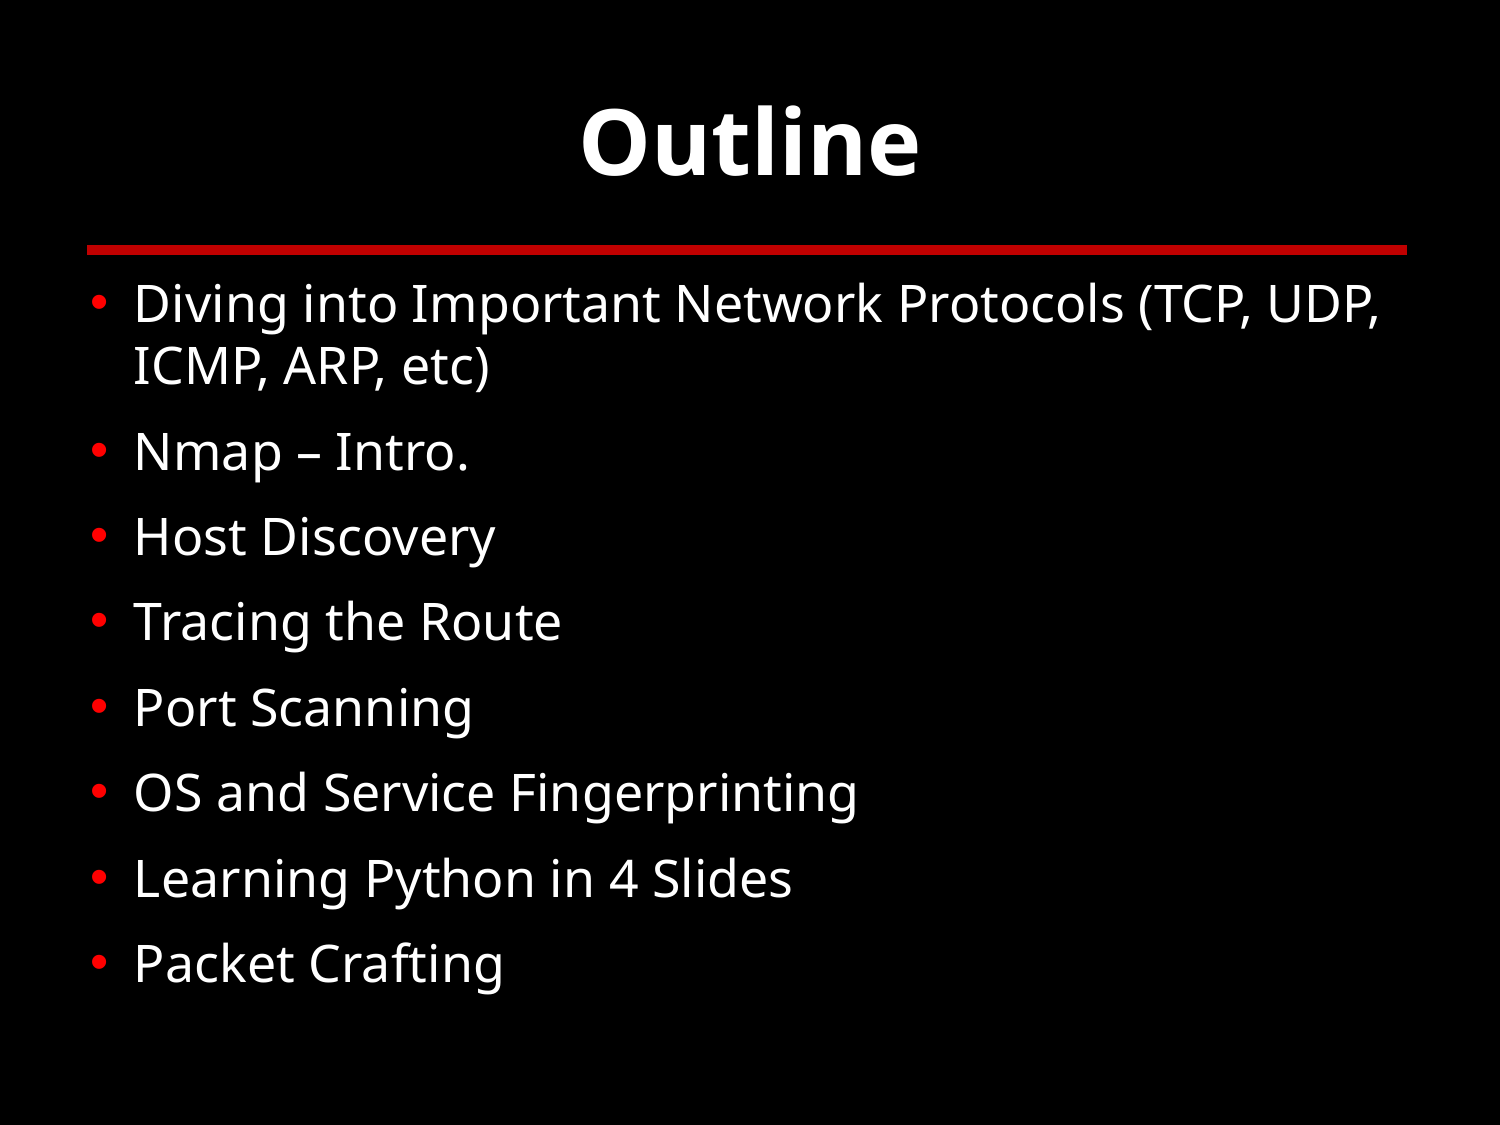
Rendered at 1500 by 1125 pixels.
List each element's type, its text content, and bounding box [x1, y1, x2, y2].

list Diving into Important Network Protocols (TCP, UDP, ICMP, ARP, etc) Nmap – Intro. Host Discovery Tracing the Route Port Scanning OS and Service Fingerprinting Learning Python in 4 Slides Packet Crafting [75, 262, 1425, 1005]
title Outline [75, 45, 1425, 233]
